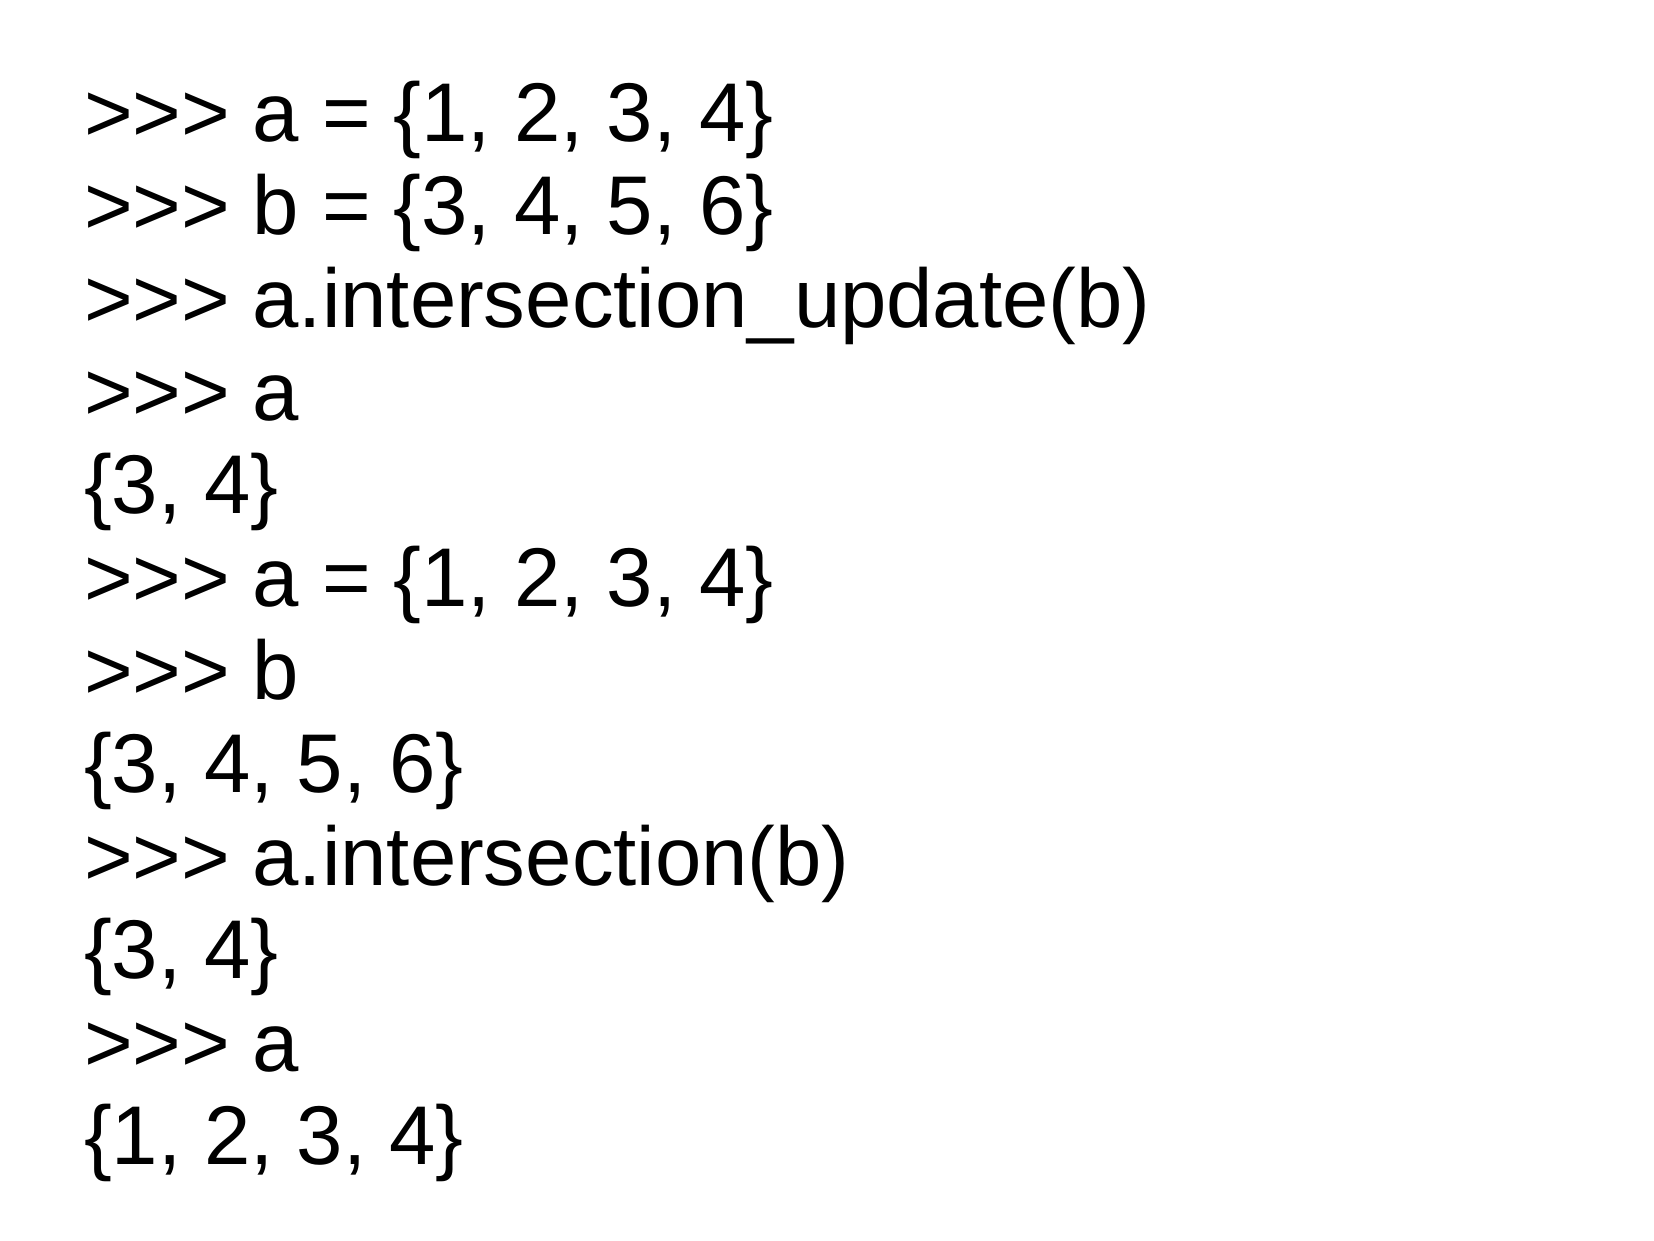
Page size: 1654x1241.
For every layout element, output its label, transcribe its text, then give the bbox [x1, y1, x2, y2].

text_box >>> a = {1, 2, 3, 4} >>> b = {3, 4, 5, 6} >>> a.intersection_update(b) >>> a {3, 4} >>> a = {1, 2, 3, 4} >>> b {3, 4, 5, 6} >>> a.intersection(b) {3, 4} >>> a {1, 2, 3, 4} [69, 59, 1453, 1191]
